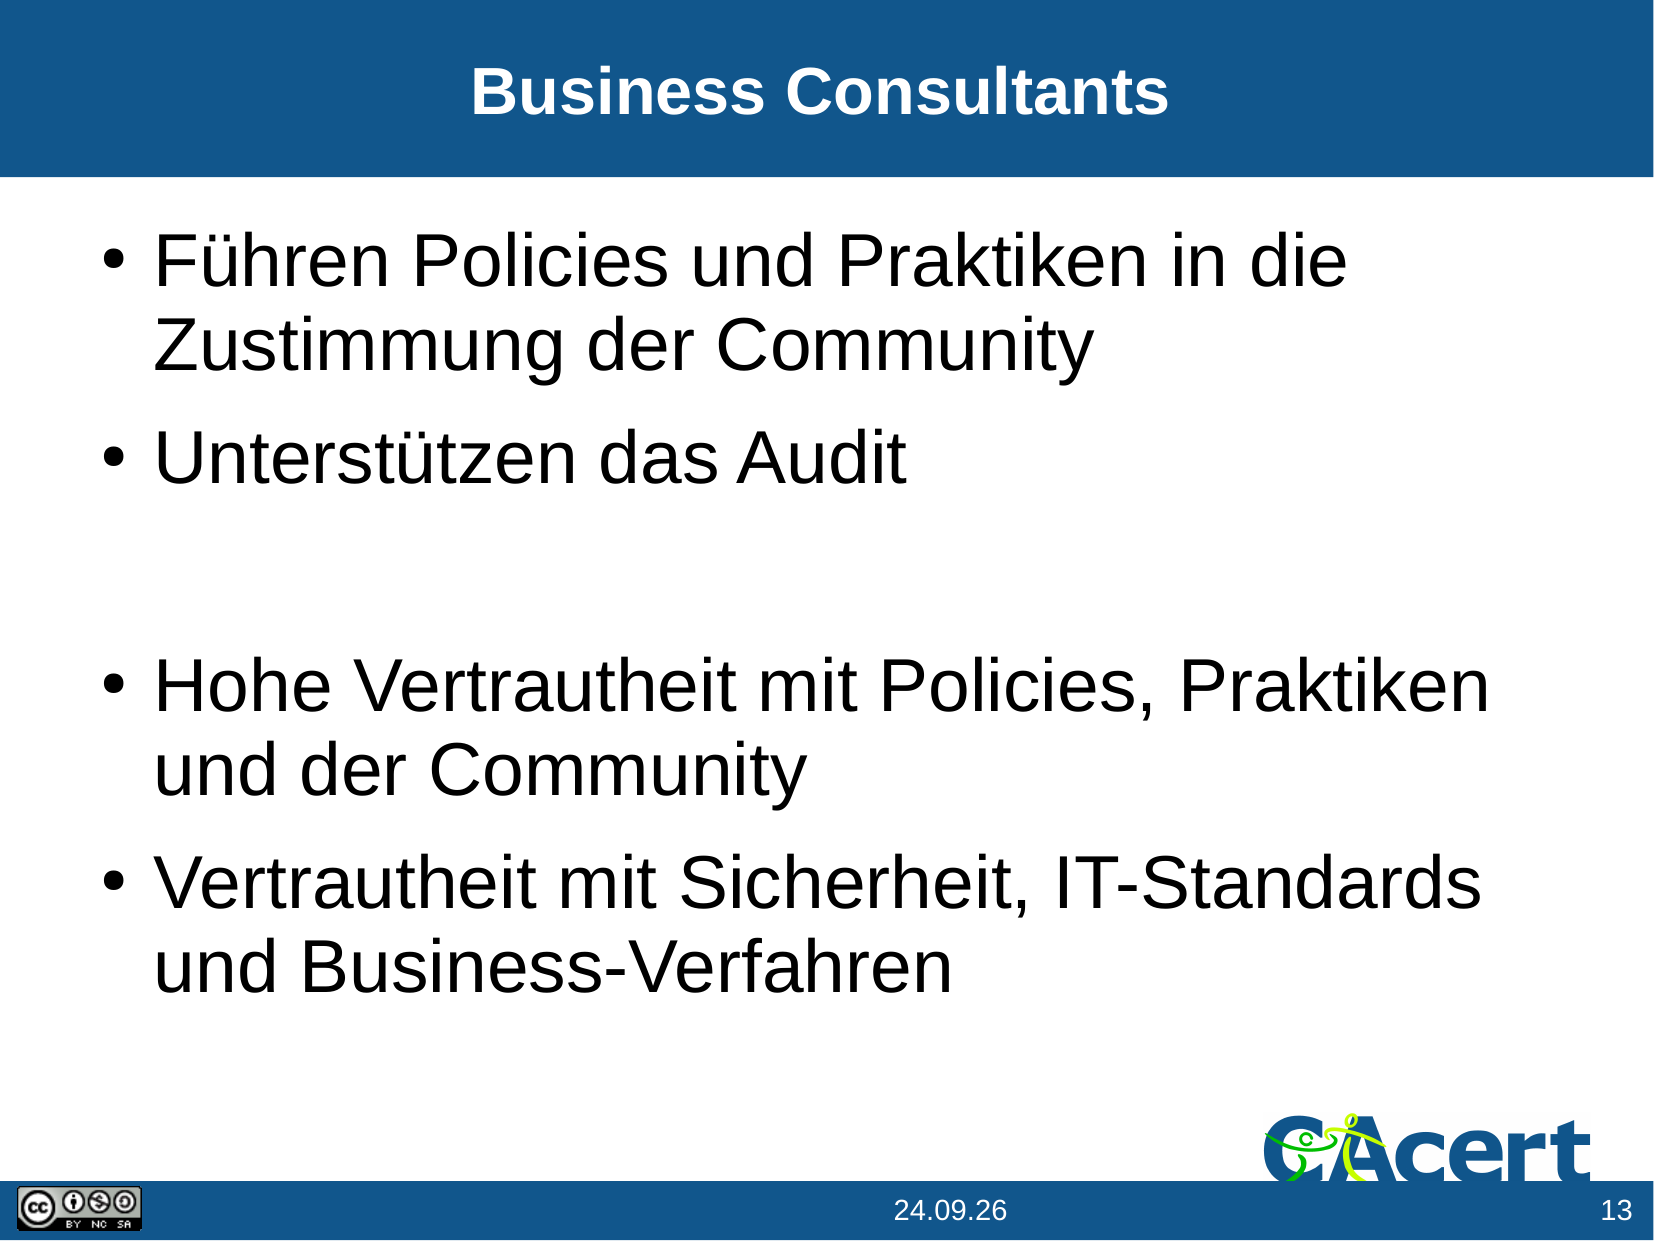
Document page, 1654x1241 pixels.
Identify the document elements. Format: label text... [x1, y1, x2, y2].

picture [17, 1186, 142, 1231]
list Führen Policies und Praktiken in die Zustimmung der Community Unterstützen das Audit Hohe Vertrautheit mit Policies, Praktiken und der Community Vertrautheit mit Sicherheit, IT-Standards und Business-Verfahren [82, 218, 1571, 1091]
title Business Consultants [76, 17, 1565, 166]
picture [1263, 1112, 1591, 1181]
